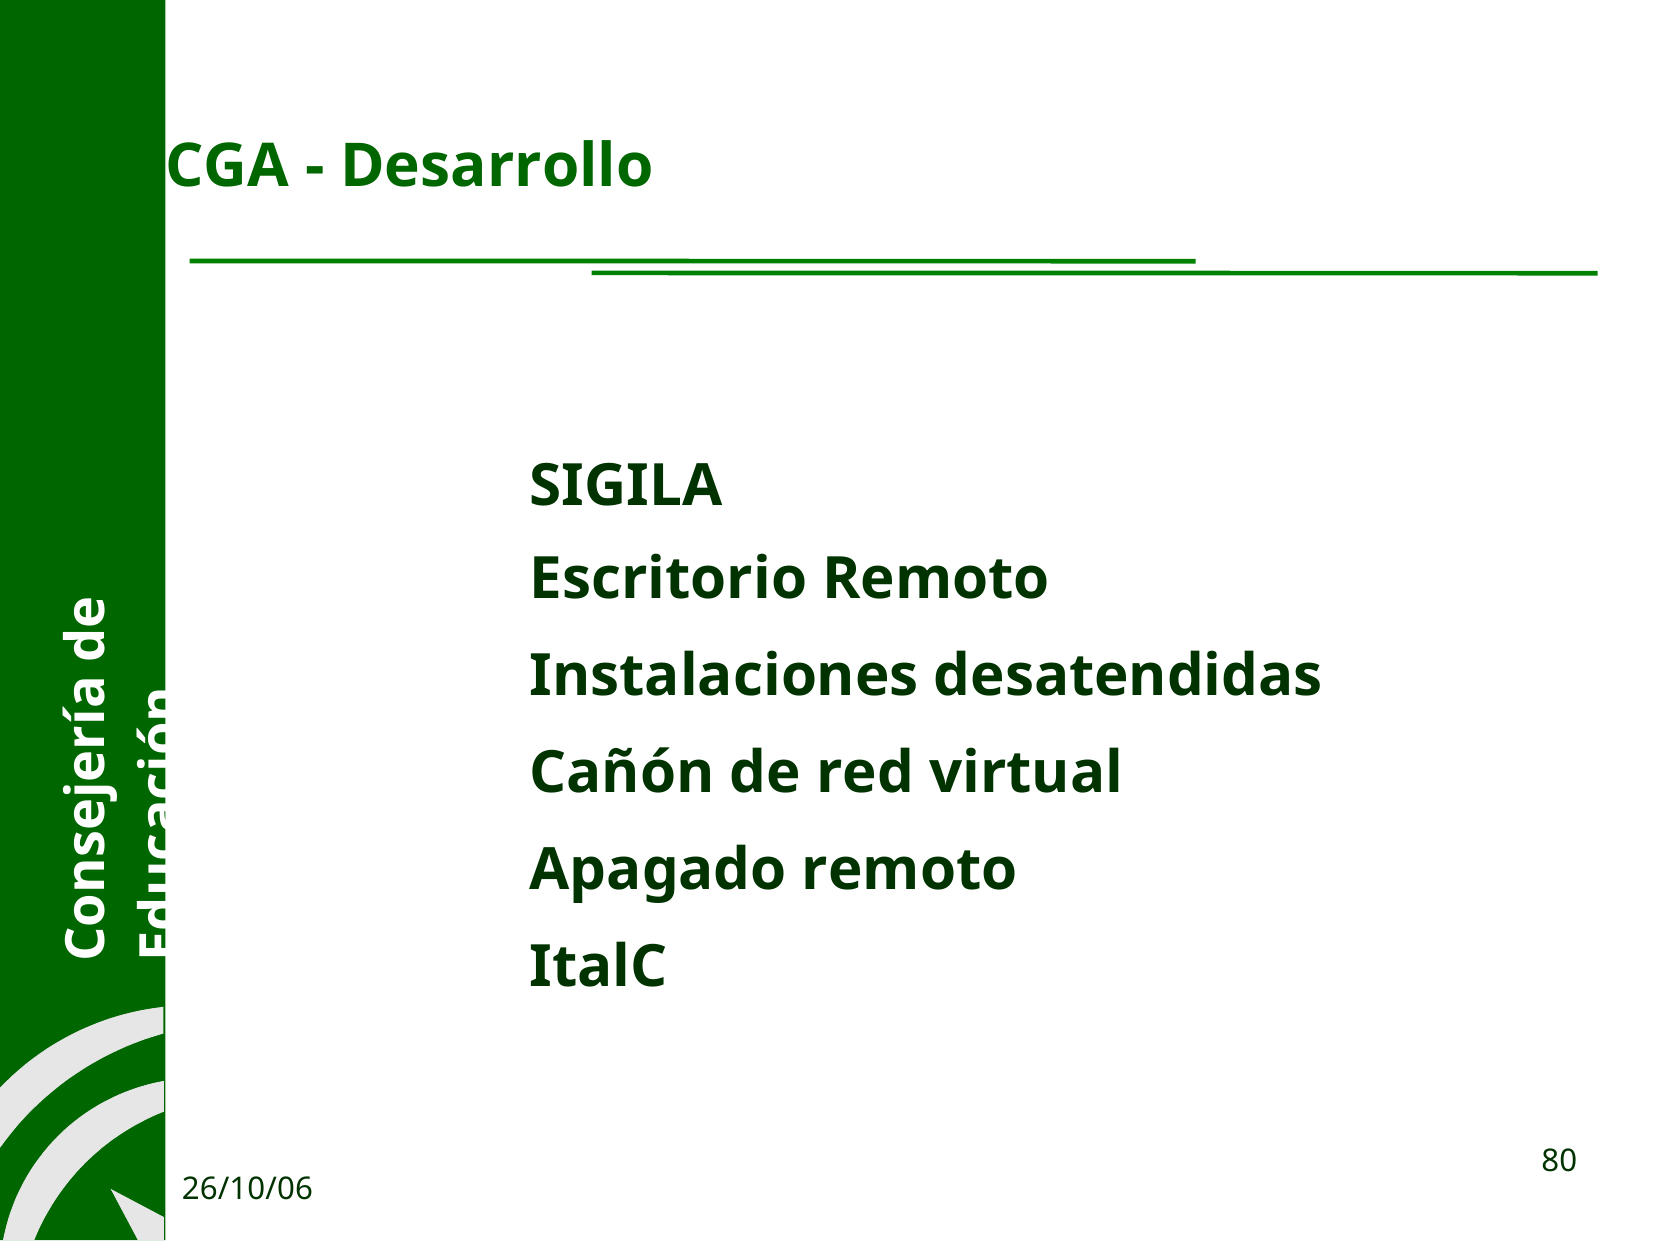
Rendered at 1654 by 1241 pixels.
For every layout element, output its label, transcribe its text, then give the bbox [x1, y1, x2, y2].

title CGA - Desarrollo [165, 53, 1654, 261]
list SIGILA Escritorio Remoto Instalaciones desatendidas Cañón de red virtual Apagado remoto ItalC [507, 442, 1347, 1011]
